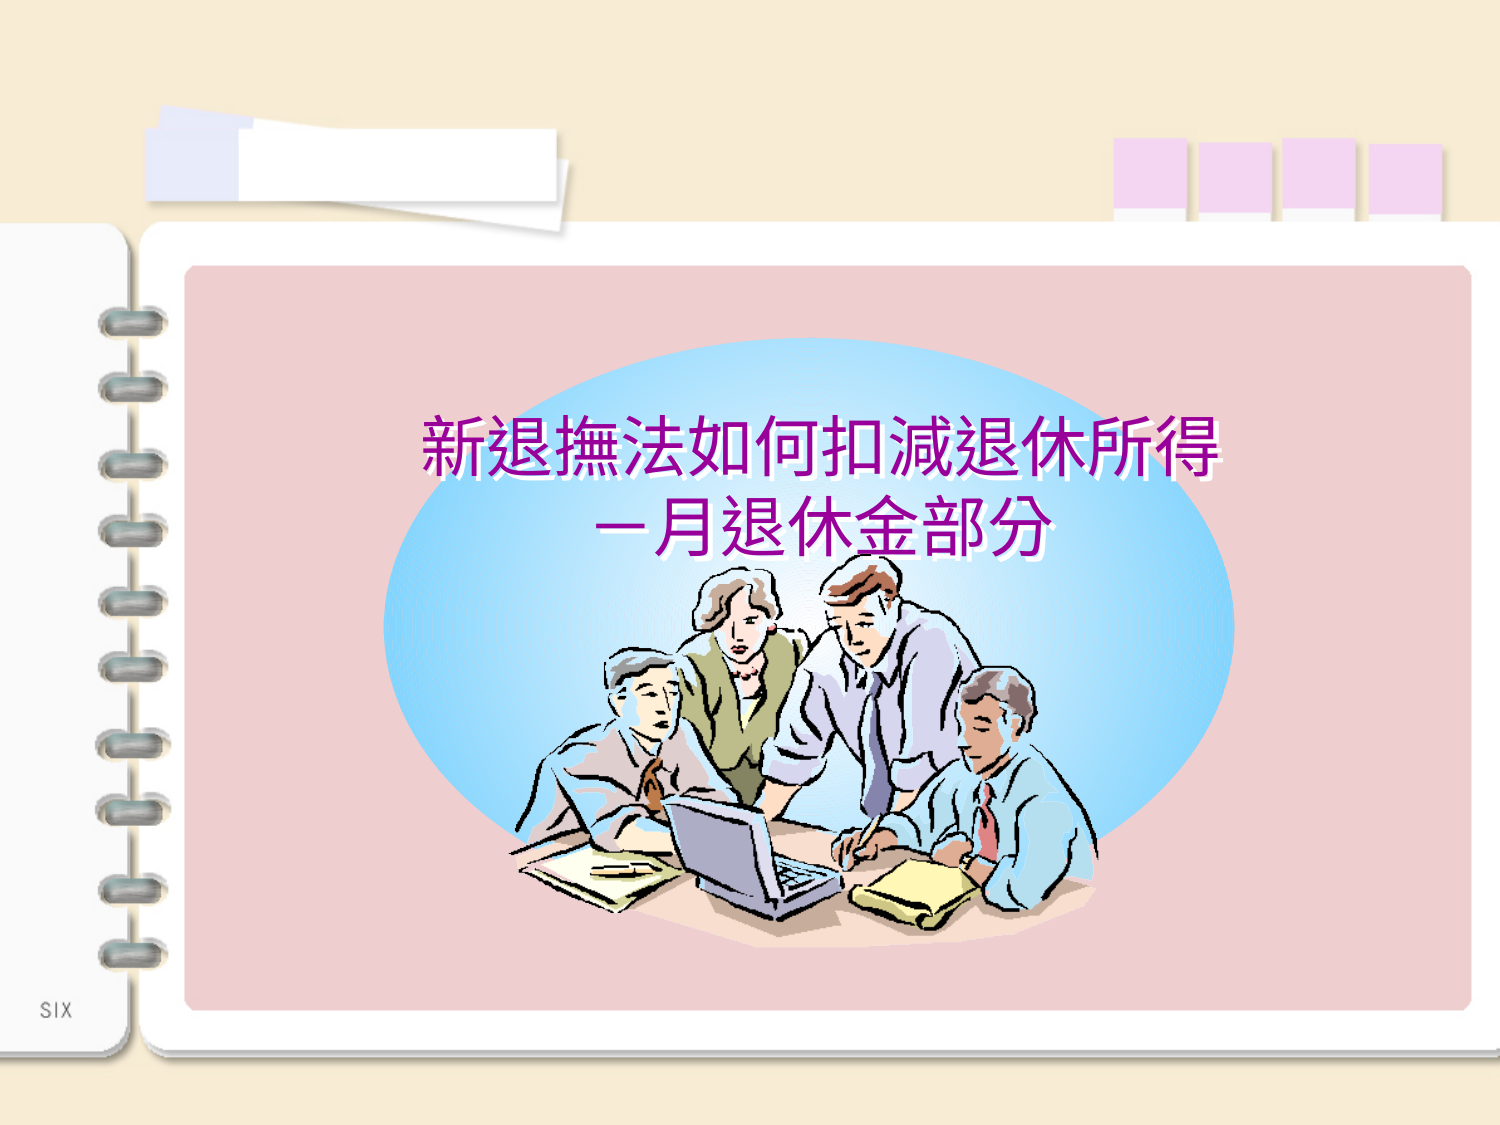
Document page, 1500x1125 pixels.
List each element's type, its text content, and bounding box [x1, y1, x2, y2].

text_box [740, 527, 751, 550]
text_box [809, 527, 819, 540]
text_box [383, 527, 666, 827]
text_box [1008, 538, 1016, 550]
text_box [976, 541, 983, 547]
text_box [677, 527, 702, 531]
text_box [1018, 531, 1035, 550]
text_box [757, 528, 779, 550]
text_box [673, 541, 702, 550]
text_box [842, 527, 884, 550]
text_box [772, 527, 799, 550]
text_box [809, 527, 826, 550]
title 新退撫法如何扣減退休所得 －月退休金部分 [336, 397, 1305, 527]
text_box [665, 539, 670, 550]
text_box [551, 337, 1067, 397]
text_box [837, 534, 849, 550]
picture [501, 550, 1105, 951]
text_box [982, 527, 1012, 550]
text_box [819, 539, 826, 550]
text_box [895, 527, 962, 550]
text_box [938, 542, 950, 548]
text_box [873, 539, 884, 550]
text_box [713, 527, 734, 550]
text_box [1045, 527, 1235, 836]
text_box [972, 527, 978, 542]
